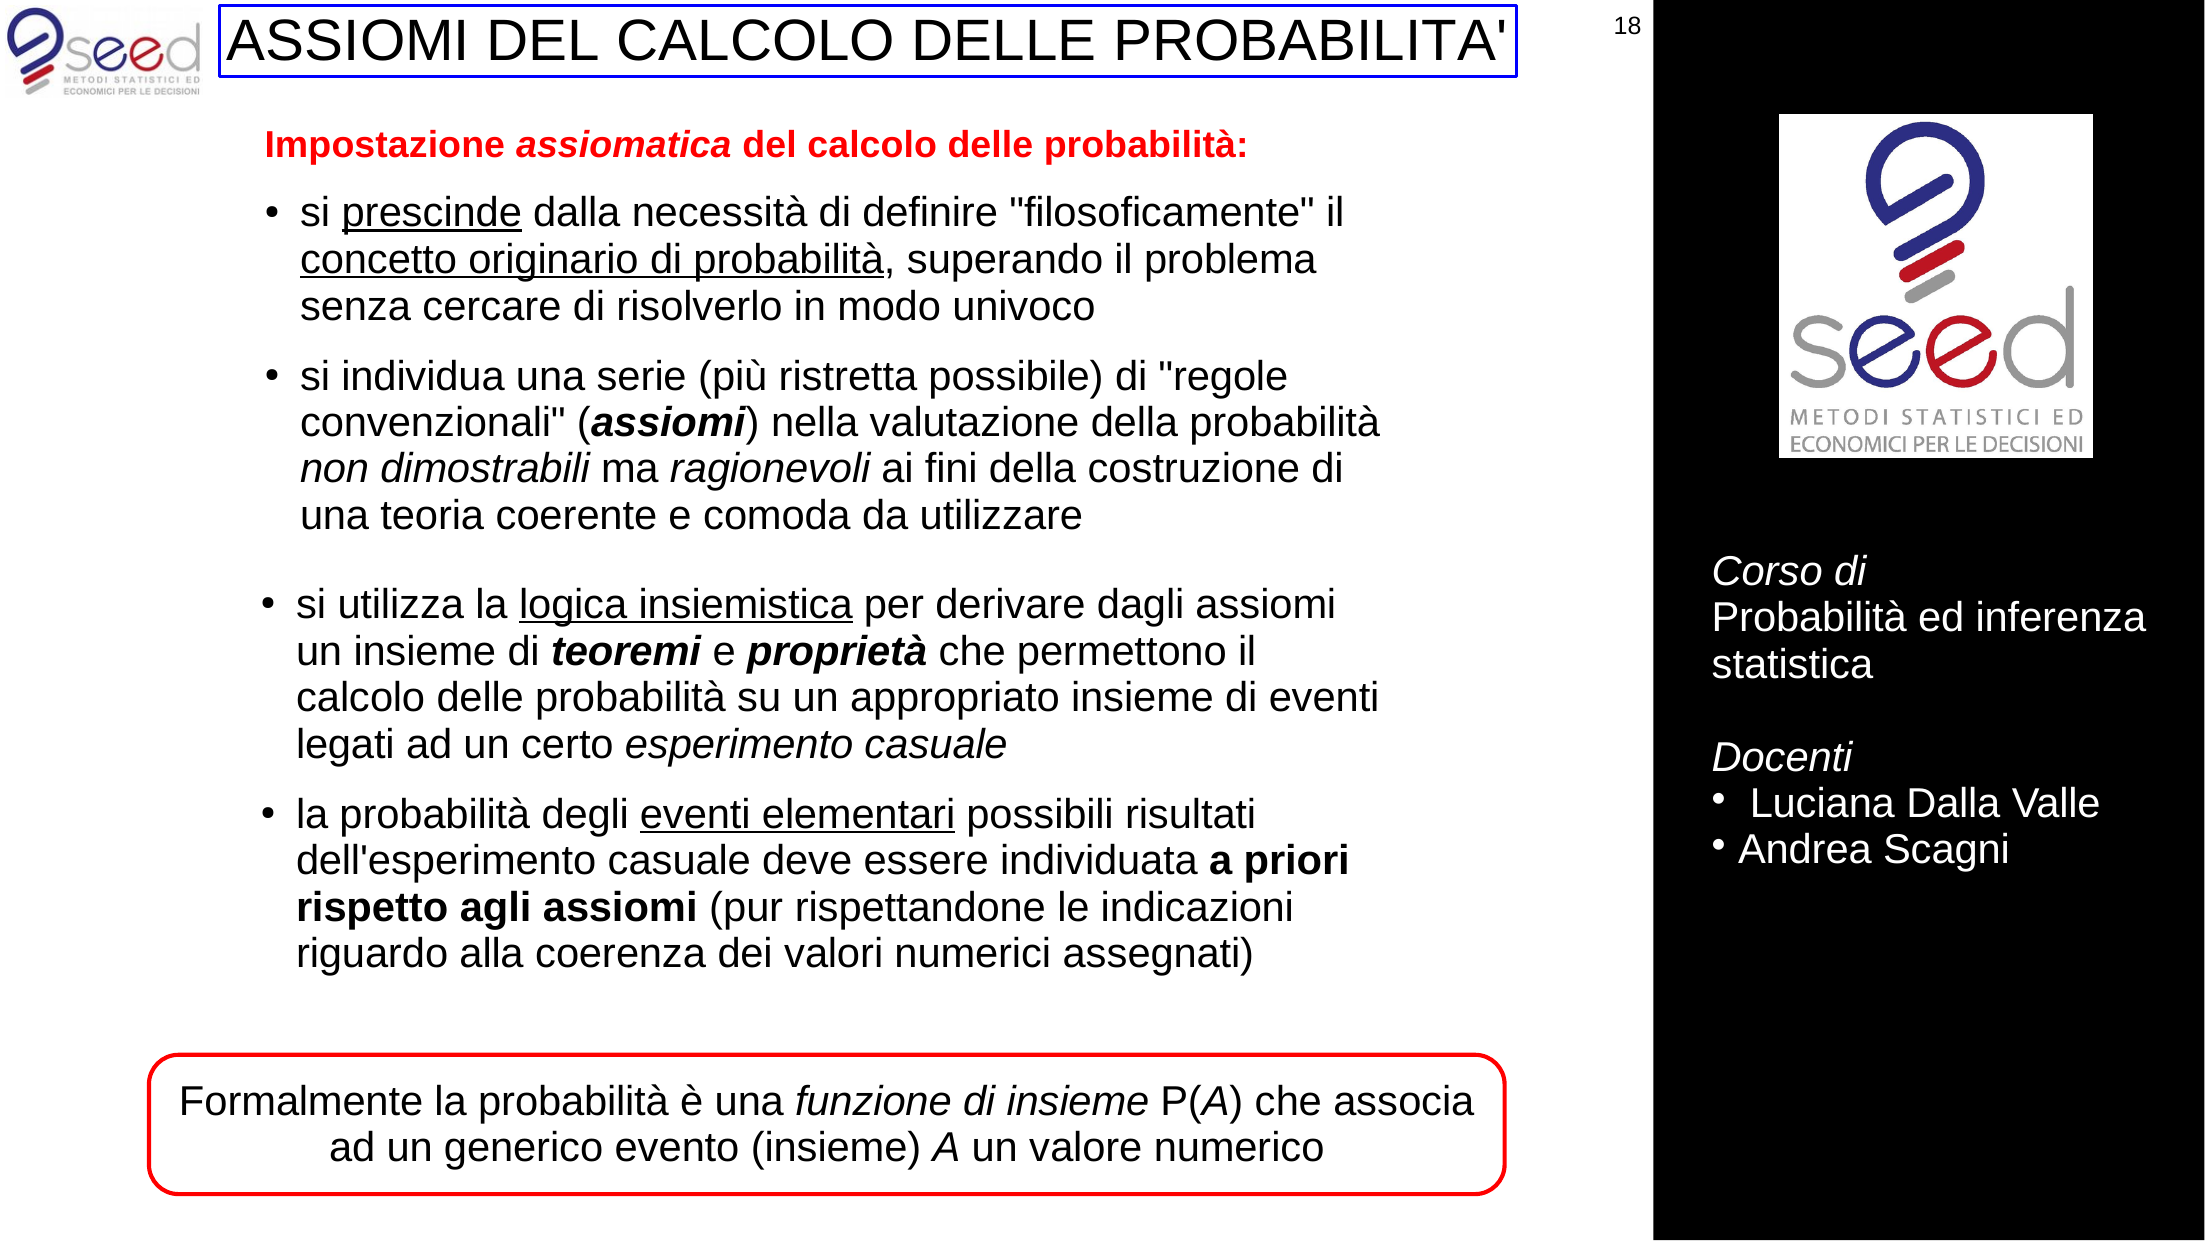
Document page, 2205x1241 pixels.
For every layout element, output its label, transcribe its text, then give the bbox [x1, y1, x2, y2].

text_box si utilizza la logica insiemistica per derivare dagli assiomi un insieme di teoremi e proprietà che permettono il calcolo delle probabilità su un appropriato insieme di eventi legati ad un certo esperimento casuale la probabilità degli eventi elementari possibili risultati dell'esperimento casuale deve essere individuata a priori rispetto agli assiomi (pur rispettandone le indicazioni riguardo alla coerenza dei valori numerici assegnati) [260, 581, 1392, 994]
text_box Impostazione assiomatica del calcolo delle probabilità: si prescinde dalla necessità di definire "filosoficamente" il concetto originario di probabilità, superando il problema senza cercare di risolverlo in modo univoco si individua una serie (più ristretta possibile) di "regole convenzionali" (assiomi) nella valutazione della probabilità non dimostrabili ma ragionevoli ai fini della costruzione di una teoria coerente e comoda da utilizzare [264, 123, 1389, 554]
picture [5, 5, 203, 98]
text_box ASSIOMI DEL CALCOLO DELLE PROBABILITA' [219, 5, 1517, 77]
picture [1779, 114, 2093, 458]
text_box Formalmente la probabilità è una funzione di insieme P(A) che associa ad un generico evento (insieme) A un valore numerico [148, 1054, 1505, 1195]
